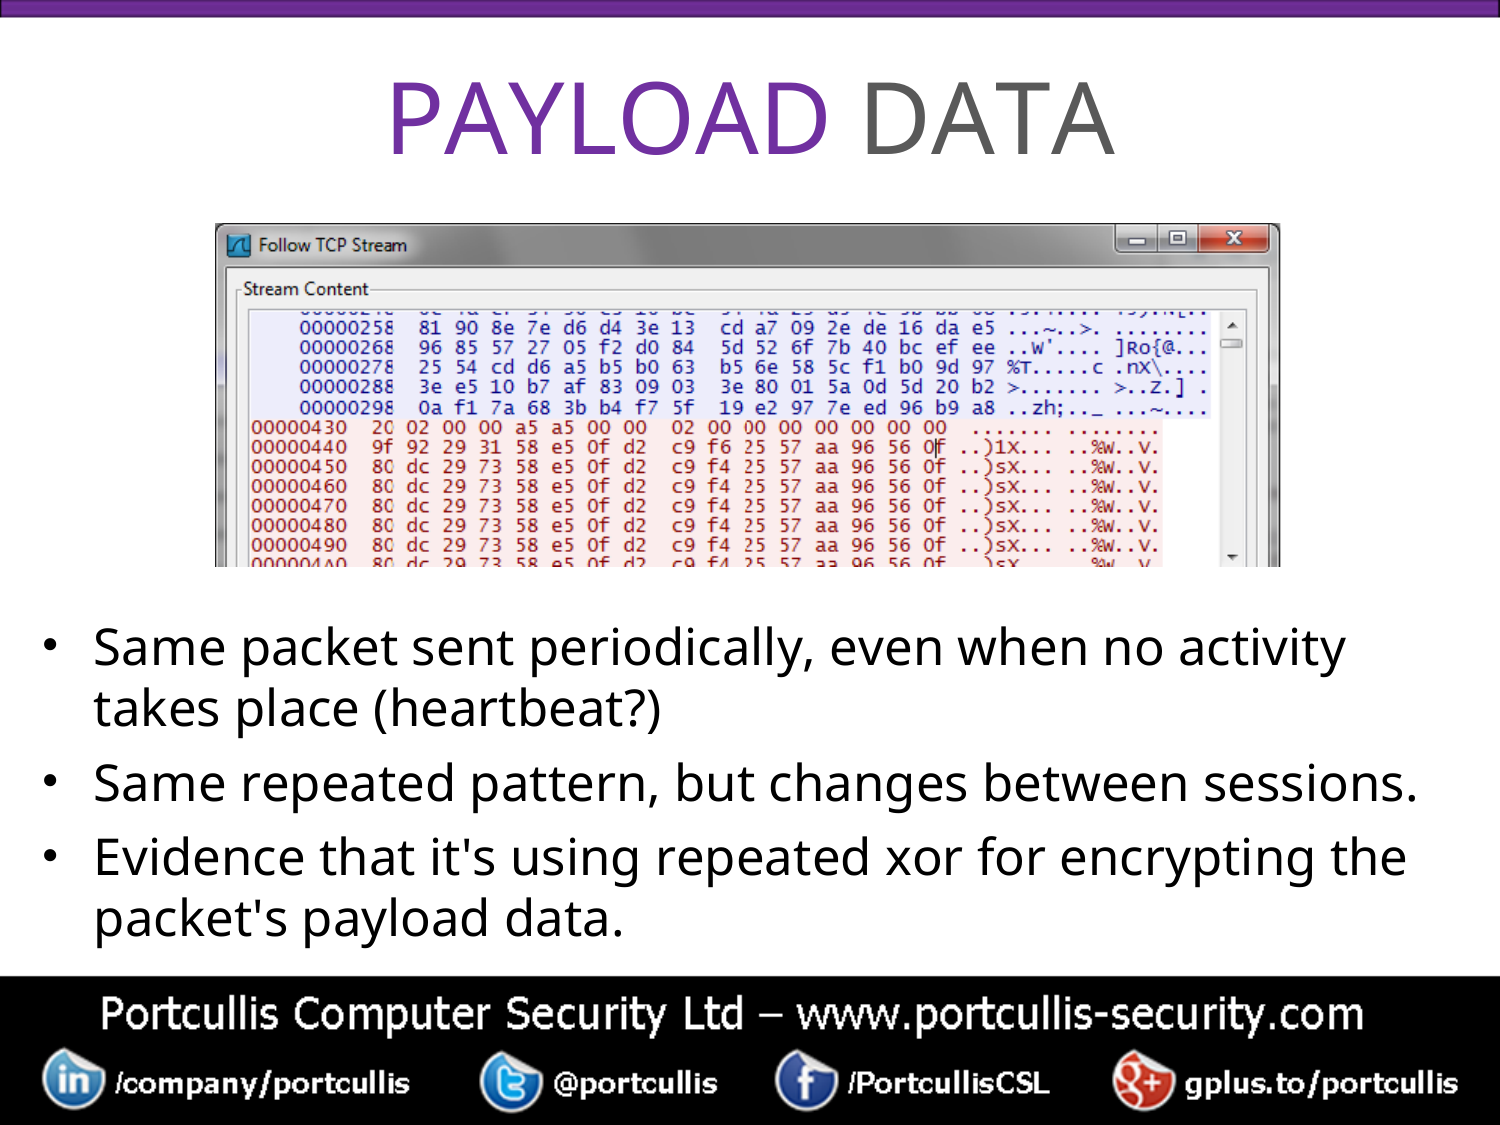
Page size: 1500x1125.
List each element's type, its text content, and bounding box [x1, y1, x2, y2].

list Same packet sent periodically, even when no activity takes place (heartbeat?) Same repeated pattern, but changes between sessions. Evidence that it's using repeated xor for encrypting the packet's payload data. [41, 614, 1428, 953]
picture [0, 0, 1500, 42]
title PAYLOAD DATA [0, 42, 1500, 202]
picture [0, 202, 1500, 1125]
